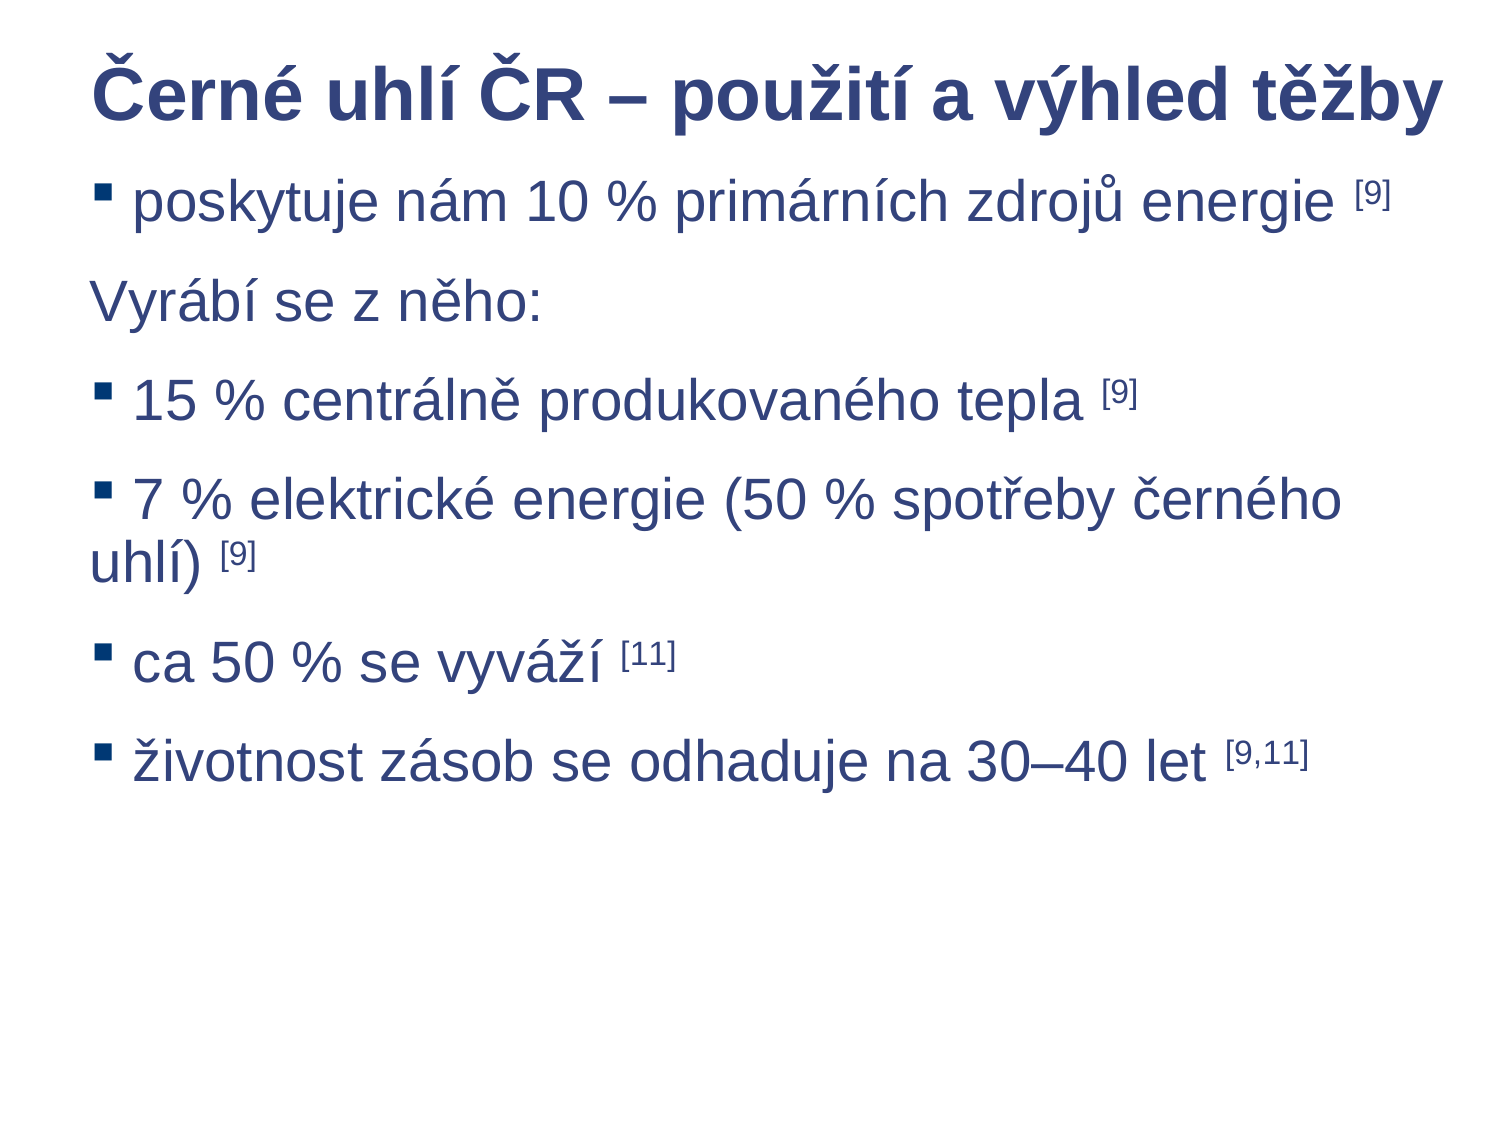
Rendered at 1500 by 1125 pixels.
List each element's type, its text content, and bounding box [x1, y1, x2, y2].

text_box Černé uhlí ČR – použití a výhled těžby poskytuje nám 10 % primárních zdrojů energie [9] Vyrábí se z něho: 15 % centrálně produkovaného tepla [9] 7 % elektrické energie (50 % spotřeby černého uhlí) [9] ca 50 % se vyváží [11] životnost zásob se odhaduje na 30–40 let [9,11] [74, 37, 1463, 803]
